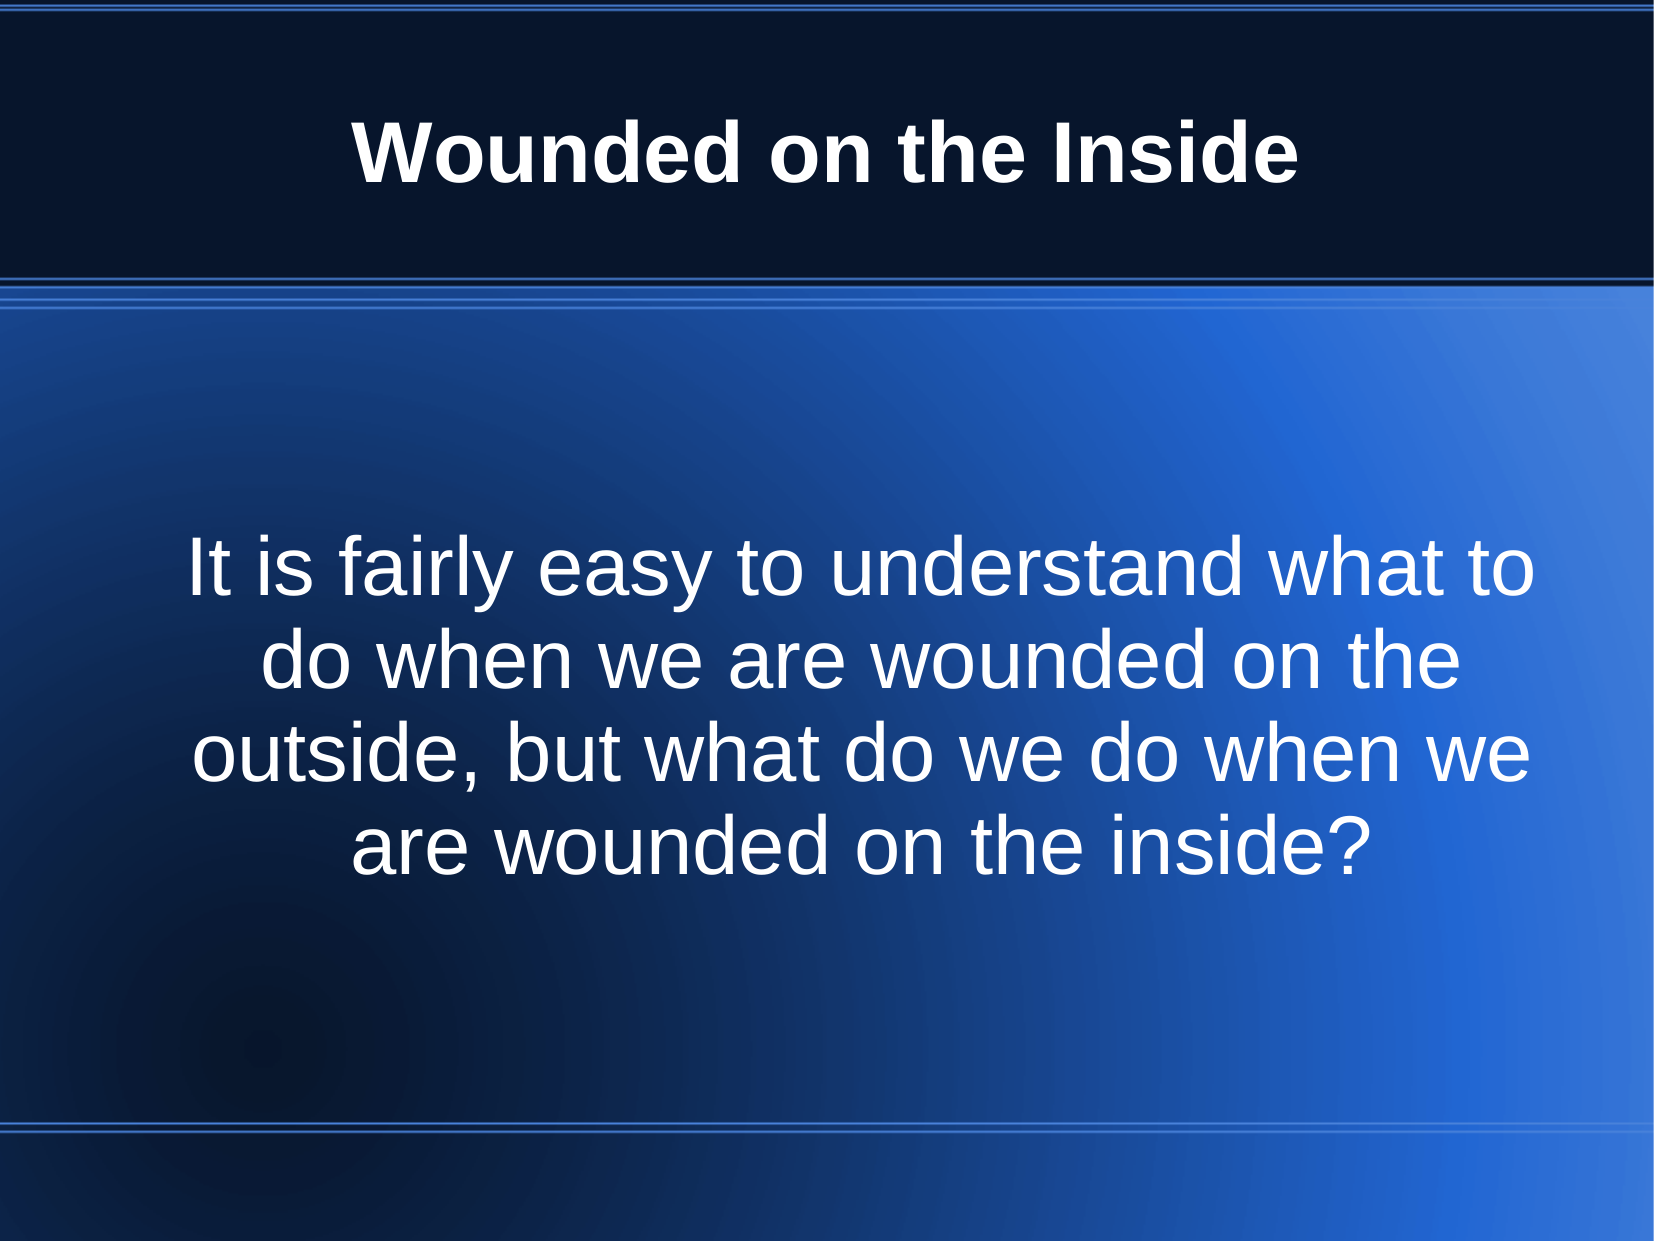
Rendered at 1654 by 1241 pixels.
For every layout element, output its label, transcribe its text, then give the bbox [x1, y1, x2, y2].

list It is fairly easy to understand what to do when we are wounded on the outside, but what do we do when we are wounded on the inside? [82, 355, 1571, 1058]
title Wounded on the Inside [82, 49, 1571, 257]
picture [0, 0, 1654, 1241]
